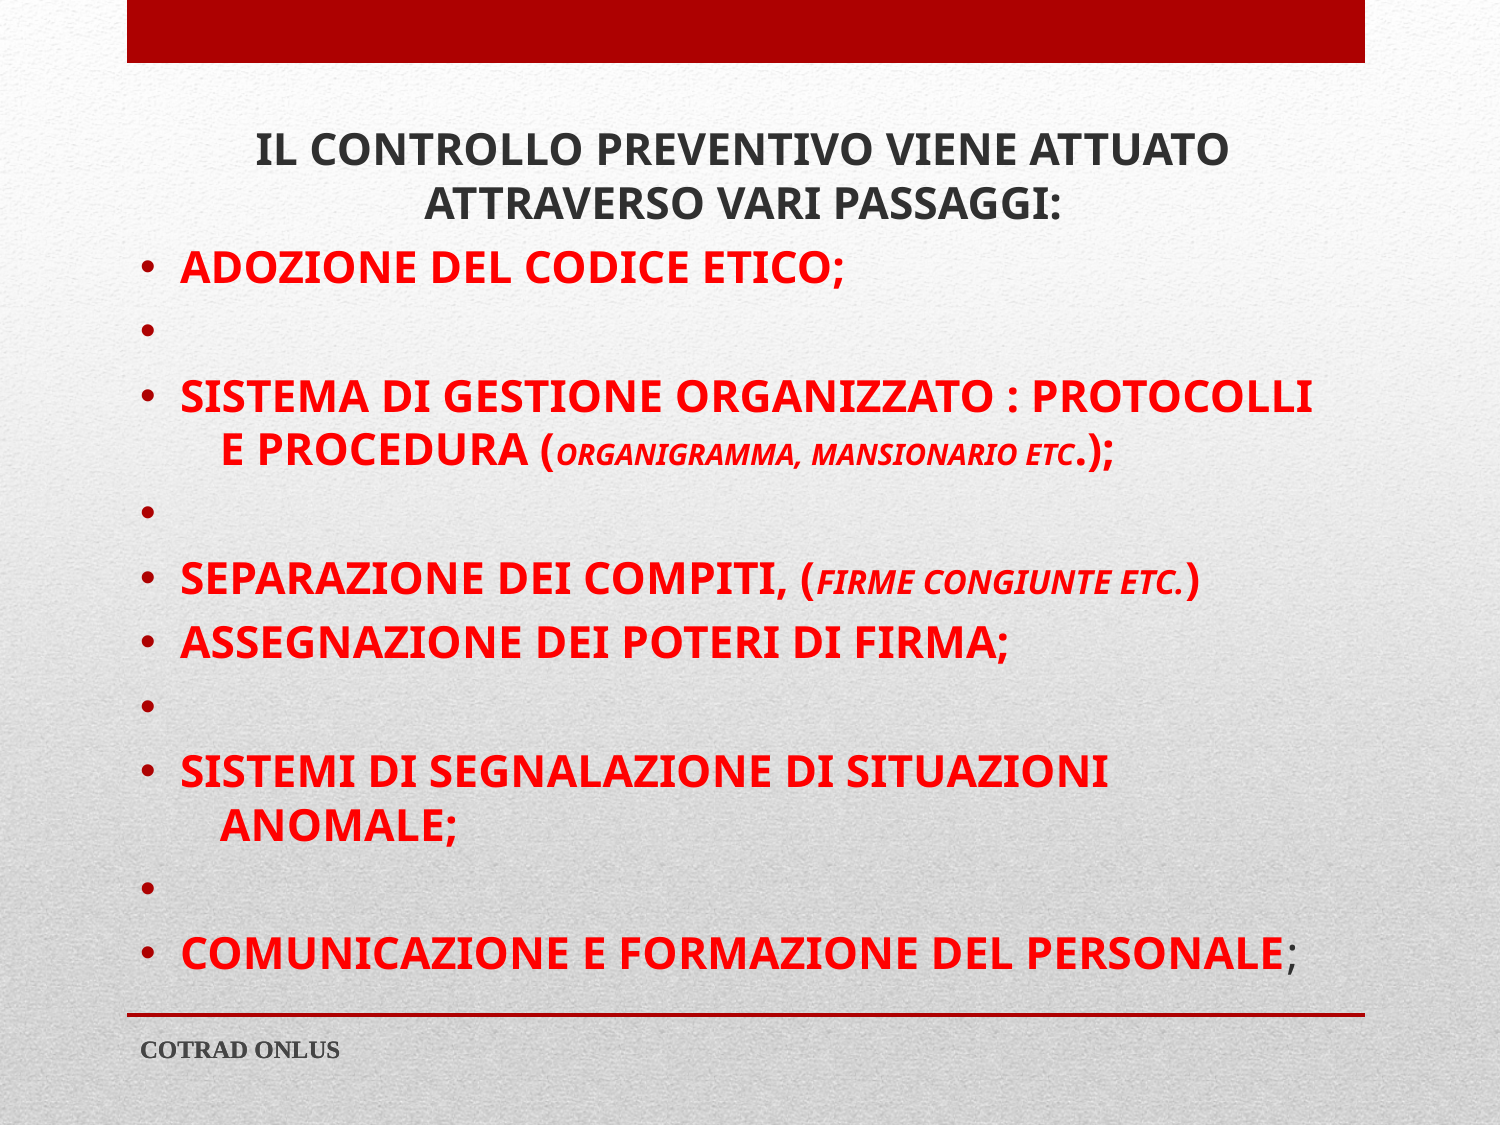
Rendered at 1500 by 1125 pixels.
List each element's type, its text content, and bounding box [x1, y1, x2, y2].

text_box COTRAD ONLUS [125, 1018, 925, 1079]
list IL CONTROLLO PREVENTIVO VIENE ATTUATO ATTRAVERSO VARI PASSAGGI: ADOZIONE DEL CODICE ETICO; SISTEMA DI GESTIONE ORGANIZZATO : PROTOCOLLI E PROCEDURA (ORGANIGRAMMA, MANSIONARIO ETC.); SEPARAZIONE DEI COMPITI, (FIRME CONGIUNTE ETC.) ASSEGNAZIONE DEI POTERI DI FIRMA; SISTEMI DI SEGNALAZIONE DI SITUAZIONI ANOMALE; COMUNICAZIONE E FORMAZIONE DEL PERSONALE; [125, 112, 1363, 988]
